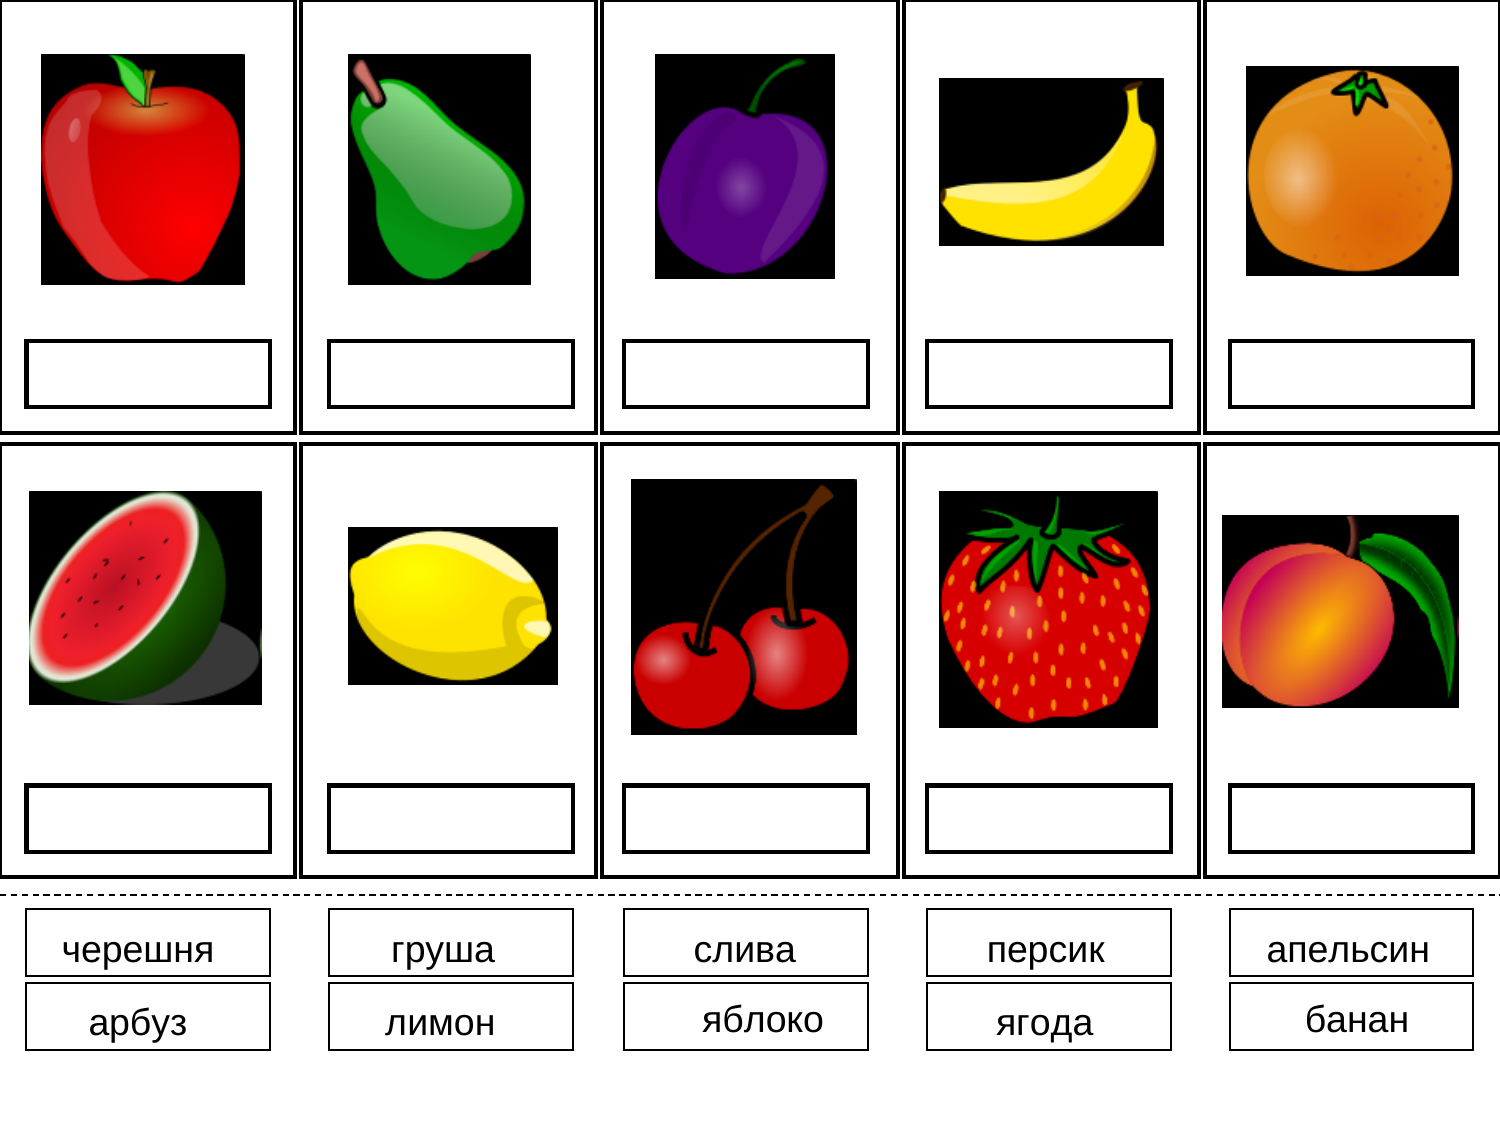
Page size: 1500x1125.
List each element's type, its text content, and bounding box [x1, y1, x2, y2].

text_box банан [1289, 987, 1425, 1049]
picture [1246, 66, 1459, 276]
text_box [1204, 0, 1500, 433]
text_box [903, 444, 1199, 877]
text_box [26, 983, 270, 1050]
text_box персик [972, 916, 1120, 978]
picture [939, 491, 1158, 728]
text_box [927, 909, 1171, 977]
text_box лимон [370, 990, 521, 1052]
text_box апельсин [1251, 916, 1456, 978]
picture [939, 78, 1164, 246]
text_box [624, 983, 869, 1050]
picture [348, 54, 531, 285]
text_box ягода [981, 990, 1119, 1052]
text_box арбуз [73, 990, 213, 1052]
text_box черешня [46, 916, 240, 978]
picture [348, 527, 558, 685]
text_box слива [678, 916, 811, 978]
text_box [1204, 444, 1500, 877]
text_box [0, 0, 296, 433]
text_box [927, 983, 1171, 1050]
text_box [602, 444, 898, 877]
text_box [301, 0, 597, 433]
text_box [1229, 909, 1474, 977]
text_box [301, 444, 597, 877]
picture [29, 491, 262, 705]
picture [631, 479, 857, 735]
picture [1222, 515, 1459, 708]
text_box [0, 444, 296, 877]
picture [655, 54, 835, 279]
text_box [329, 983, 573, 1050]
text_box яблоко [687, 987, 839, 1049]
text_box [903, 0, 1199, 433]
text_box [624, 909, 869, 977]
text_box груша [376, 916, 521, 978]
text_box [26, 909, 270, 977]
text_box [1229, 983, 1474, 1050]
picture [41, 54, 245, 285]
text_box [329, 909, 573, 977]
text_box [602, 0, 898, 433]
